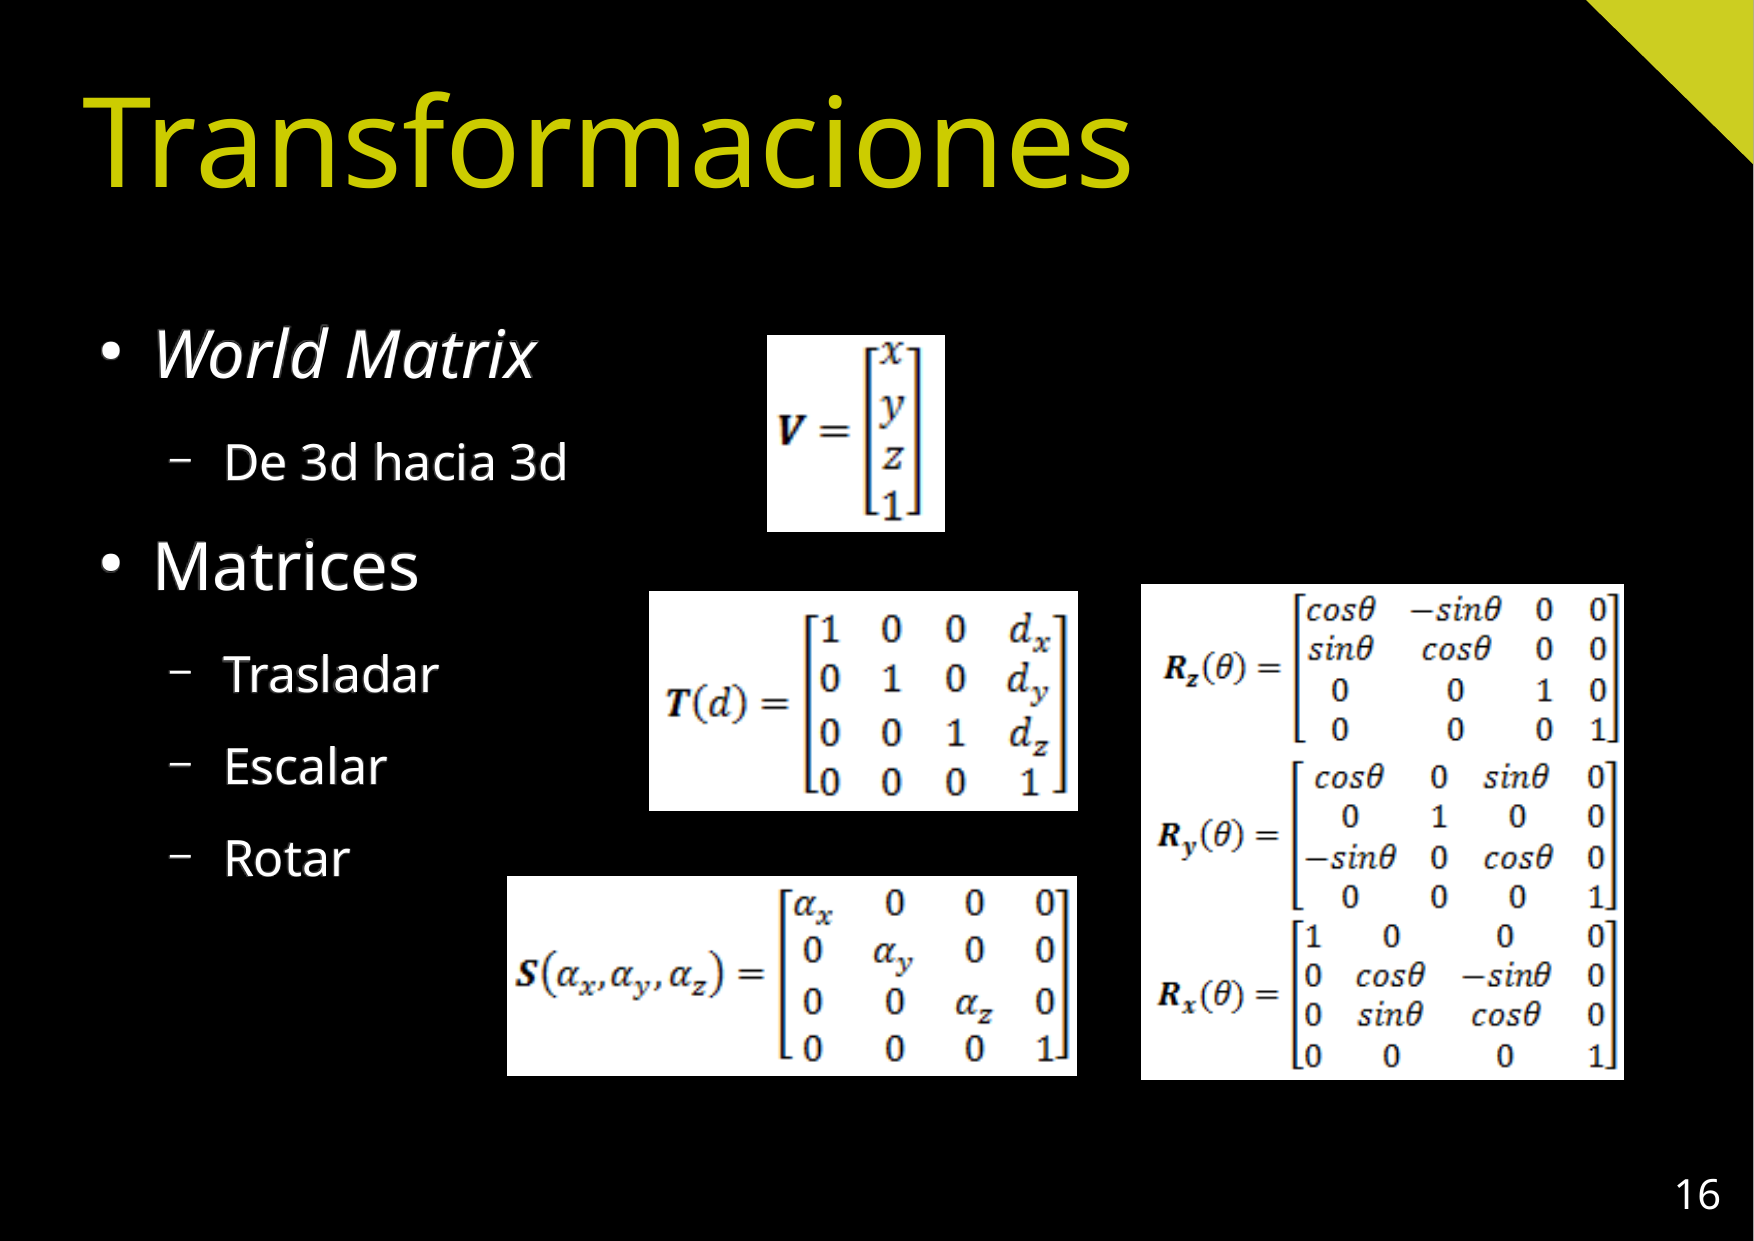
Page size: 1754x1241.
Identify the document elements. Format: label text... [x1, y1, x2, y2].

picture [1141, 584, 1624, 1080]
title Transformaciones [82, 35, 1661, 243]
picture [507, 876, 1077, 1076]
list World Matrix De 3d hacia 3d Matrices Trasladar Escalar Rotar [81, 307, 1660, 1126]
picture [649, 591, 1078, 811]
picture [767, 335, 945, 532]
